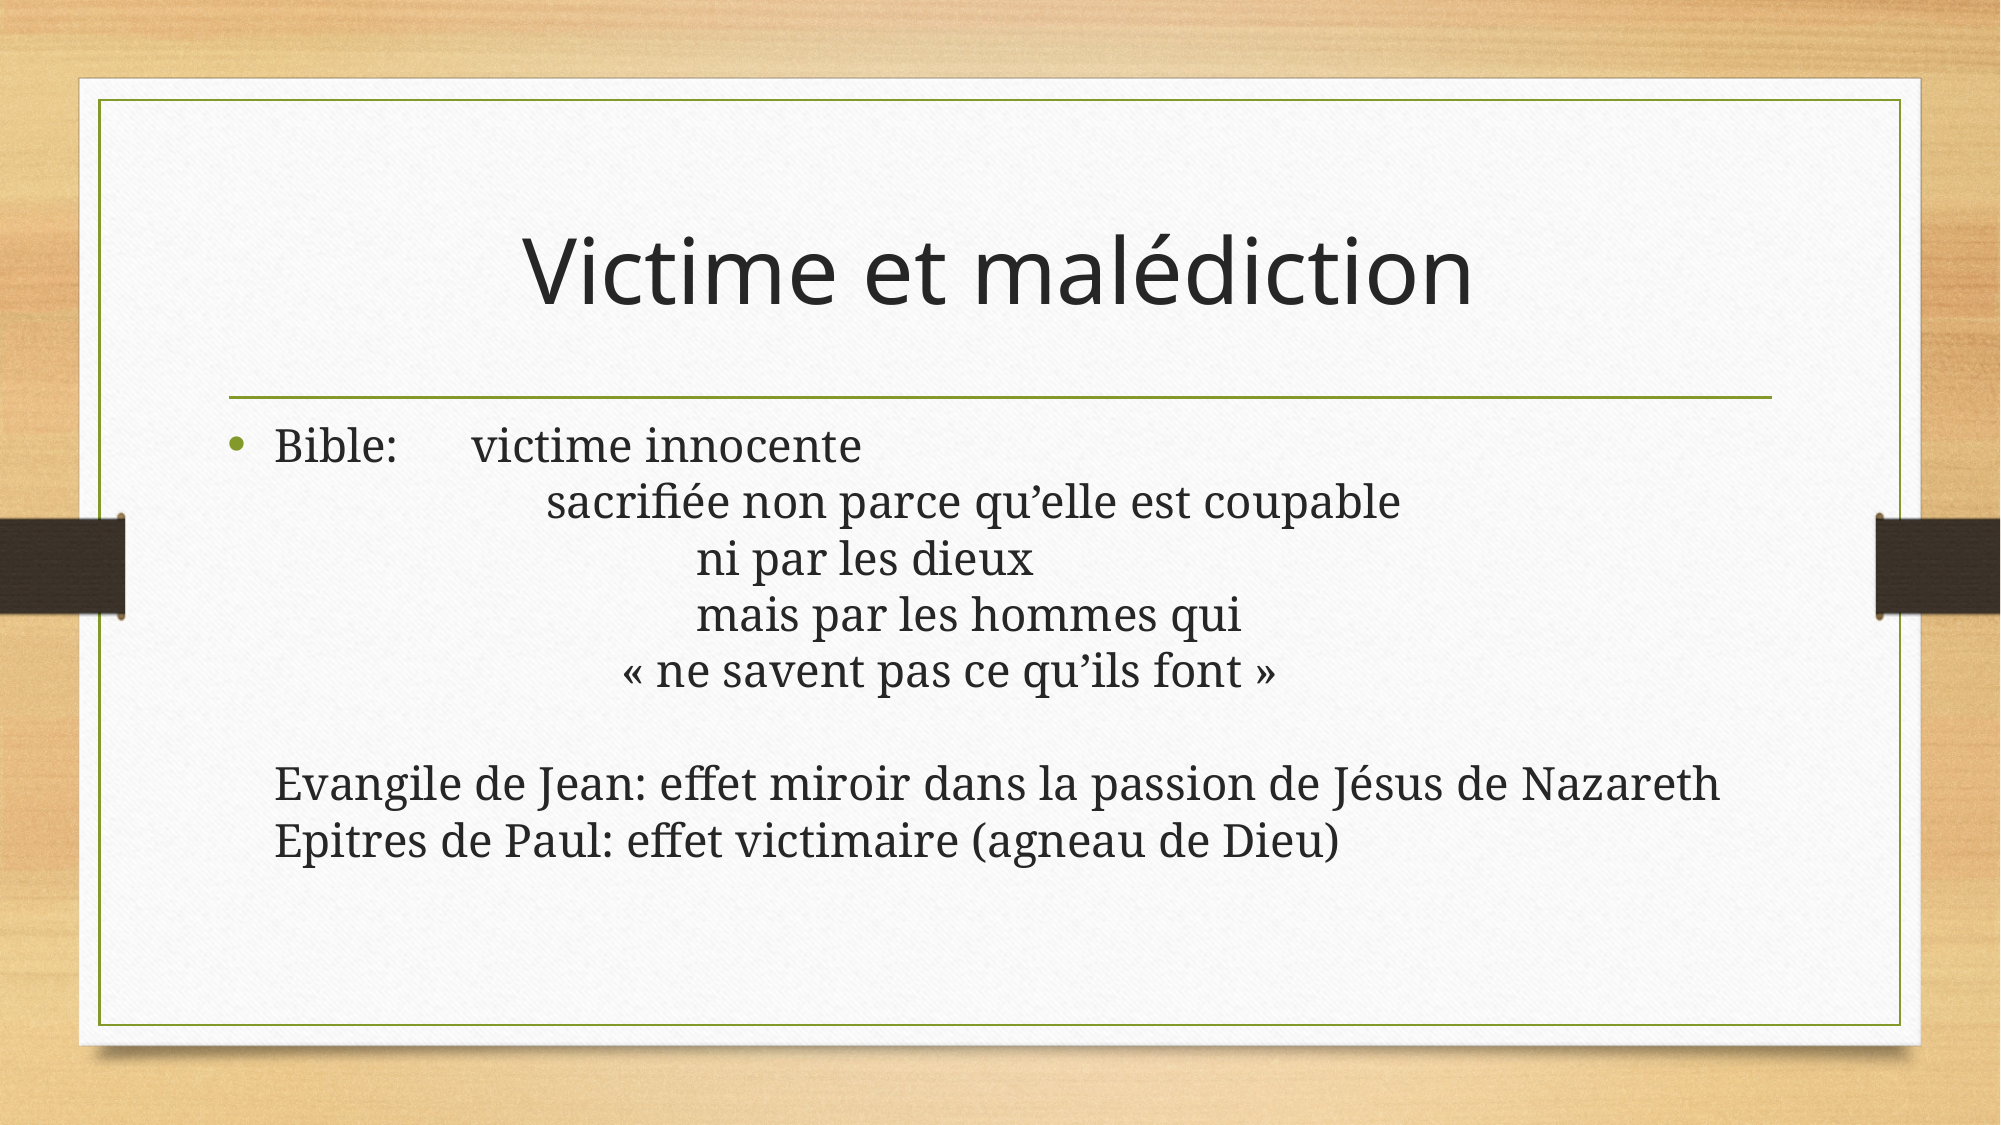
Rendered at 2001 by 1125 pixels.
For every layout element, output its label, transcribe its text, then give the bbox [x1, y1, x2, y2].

list Bible: victime innocente sacrifiée non parce qu’elle est coupable ni par les dieux mais par les hommes qui « ne savent pas ce qu’ils font » Evangile de Jean: effet miroir dans la passion de Jésus de Nazareth Epitres de Paul: effet victimaire (agneau de Dieu) [212, 419, 1788, 964]
title Victime et malédiction [212, 161, 1788, 376]
